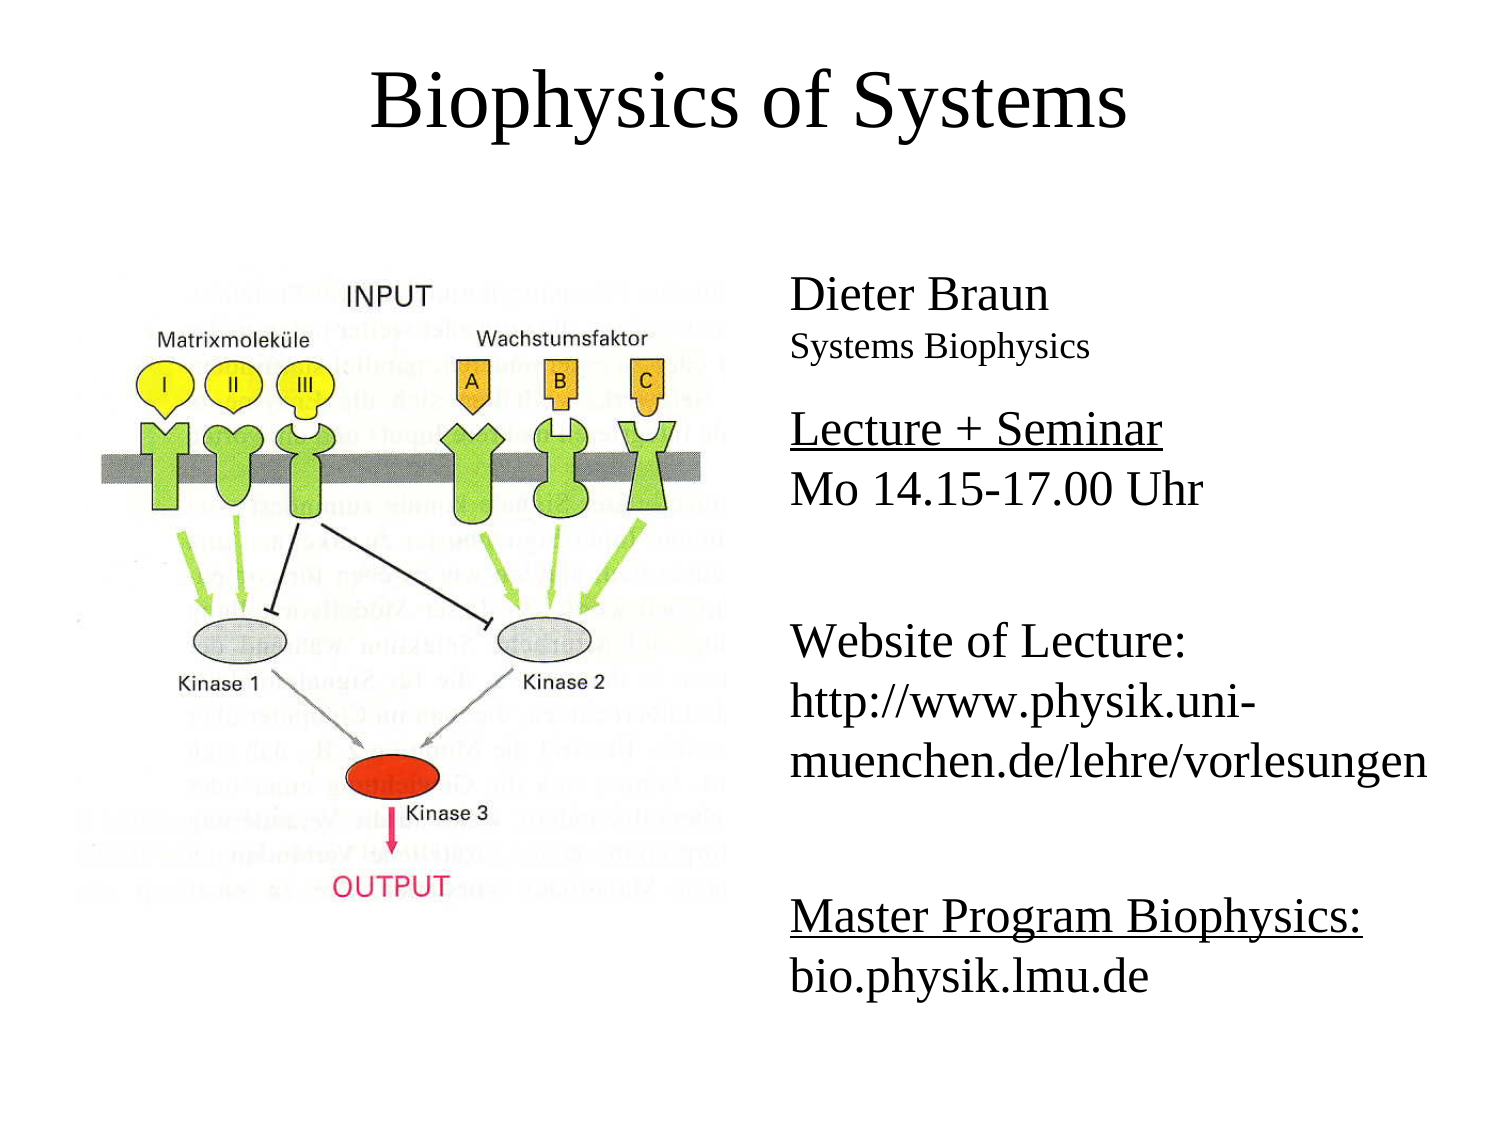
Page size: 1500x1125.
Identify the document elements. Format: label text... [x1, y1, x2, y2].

text_box Dieter Braun Systems Biophysics [774, 228, 1106, 374]
text_box Master Program Biophysics: bio.physik.lmu.de [774, 874, 1378, 1011]
text_box Lecture + Seminar Mo 14.15-17.00 Uhr [774, 387, 1219, 523]
picture [75, 262, 726, 913]
text_box Website of Lecture: http://www.physik.uni-muenchen.de/lehre/vorlesungen [774, 599, 1476, 796]
title Biophysics of Systems [112, 0, 1388, 188]
